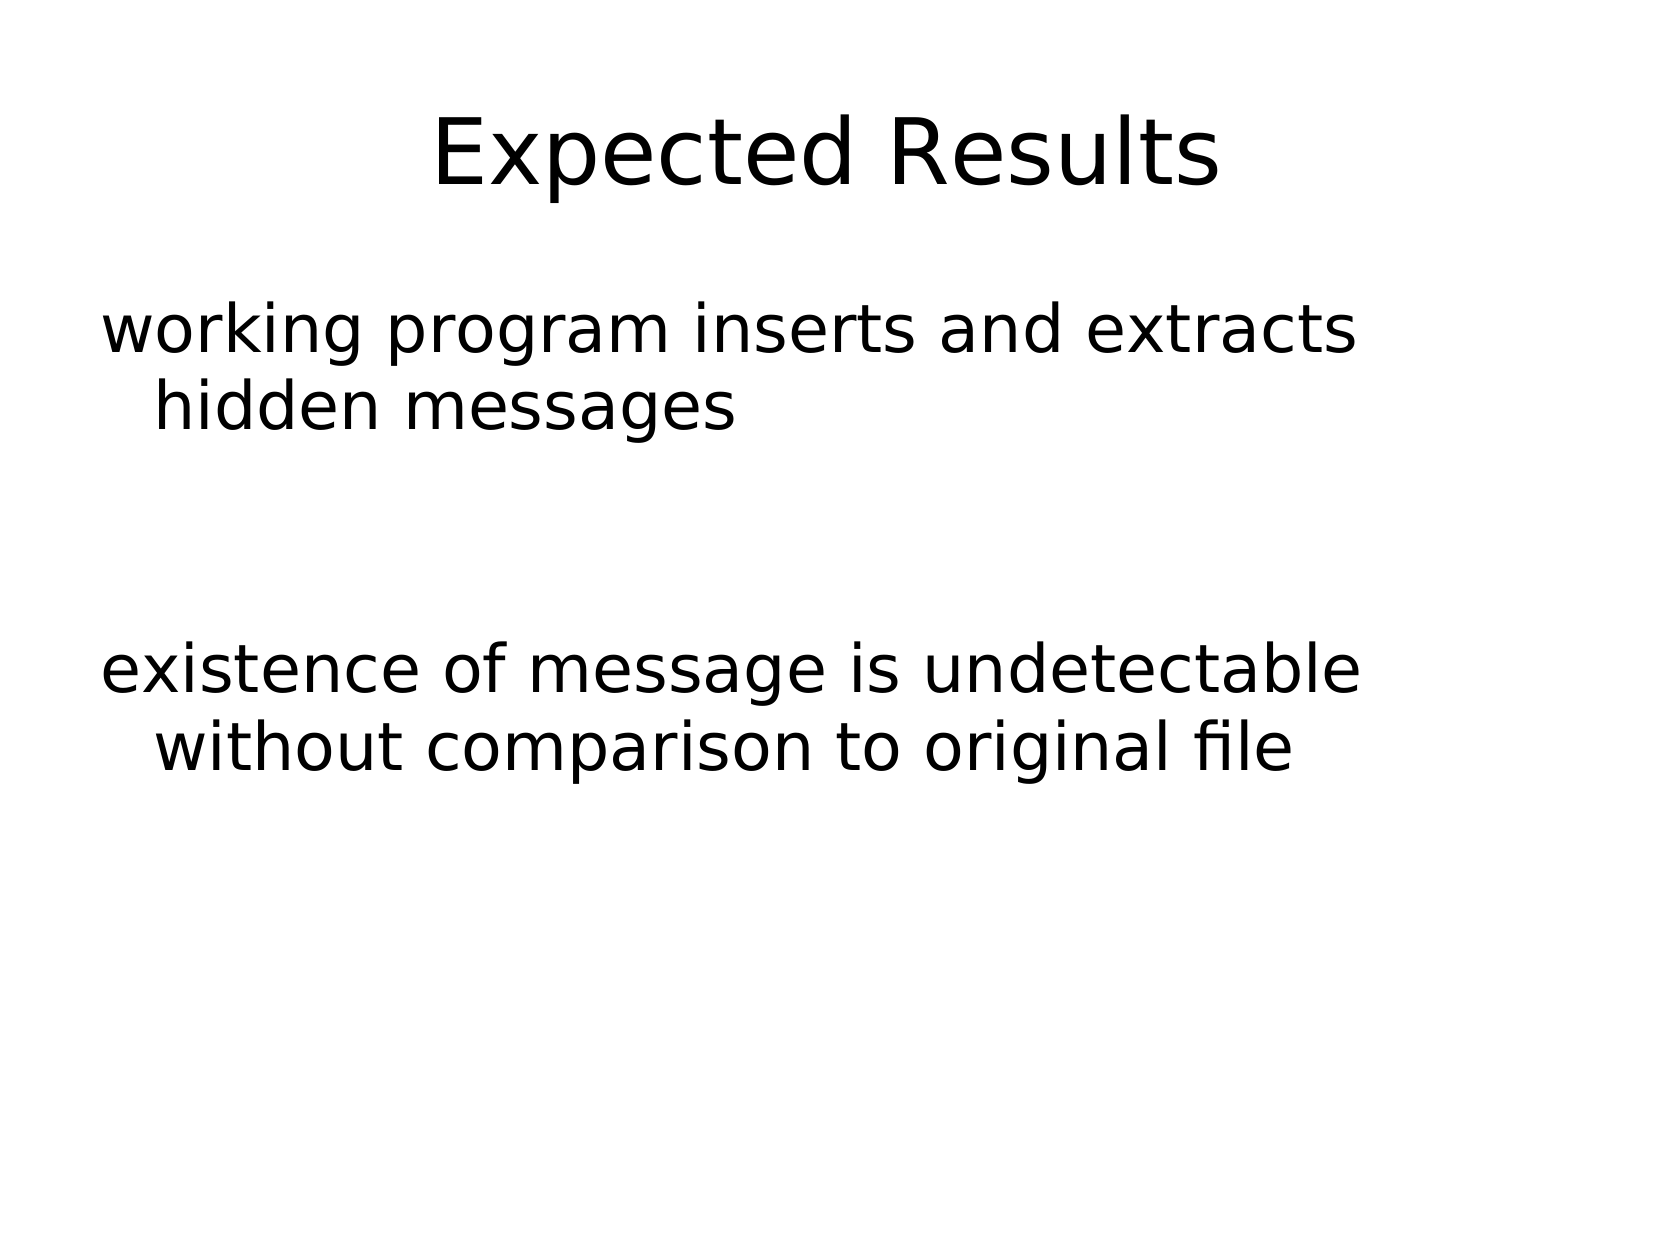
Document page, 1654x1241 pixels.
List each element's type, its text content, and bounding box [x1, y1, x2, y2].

list working program inserts and extracts hidden messages existence of message is undetectable without comparison to original file [82, 290, 1571, 1109]
title Expected Results [82, 49, 1571, 257]
